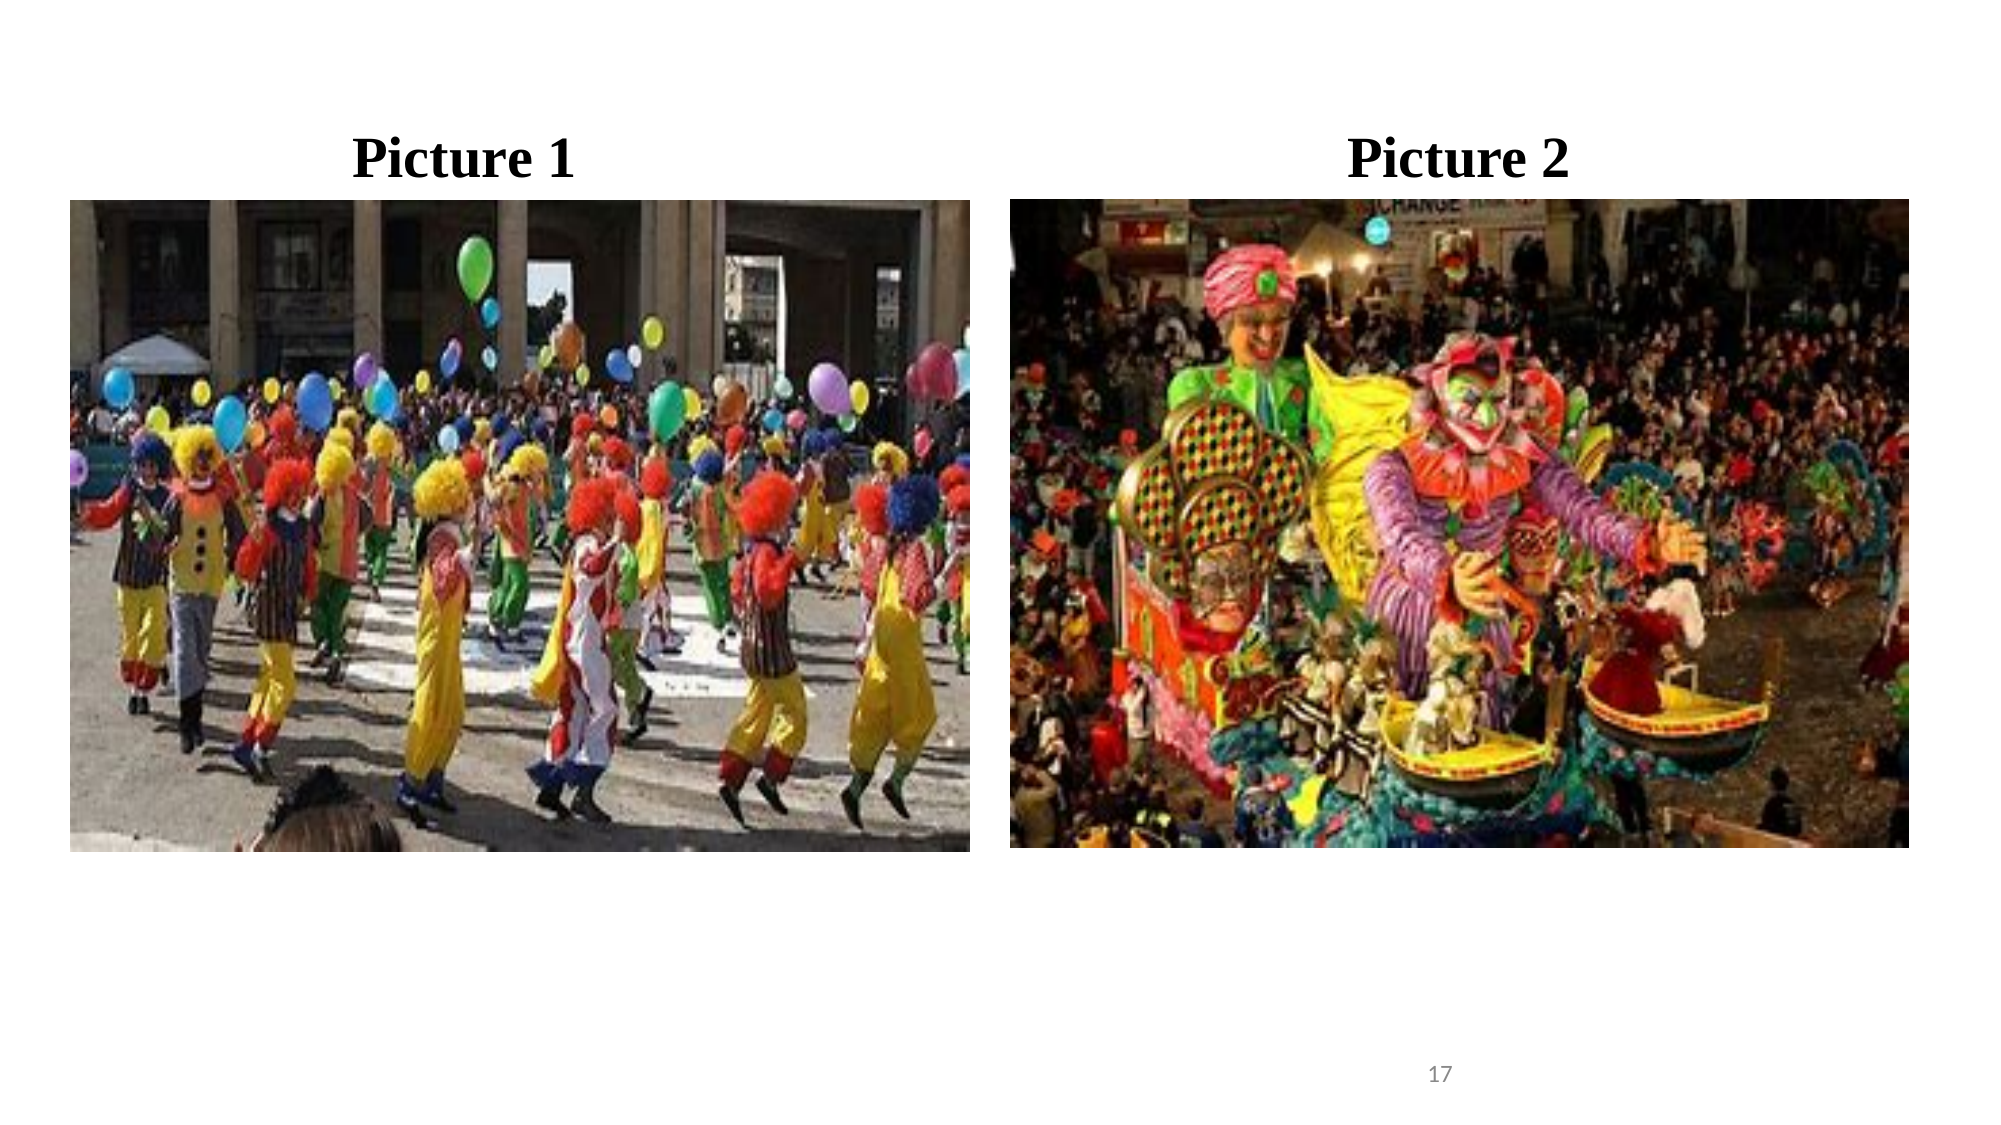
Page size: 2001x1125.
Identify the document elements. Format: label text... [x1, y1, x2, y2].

text_box Picture 2 [1316, 111, 1602, 198]
text_box [1412, 1042, 1863, 1103]
picture [70, 200, 970, 852]
text_box Picture 1 [312, 111, 617, 198]
picture [1010, 199, 1909, 848]
